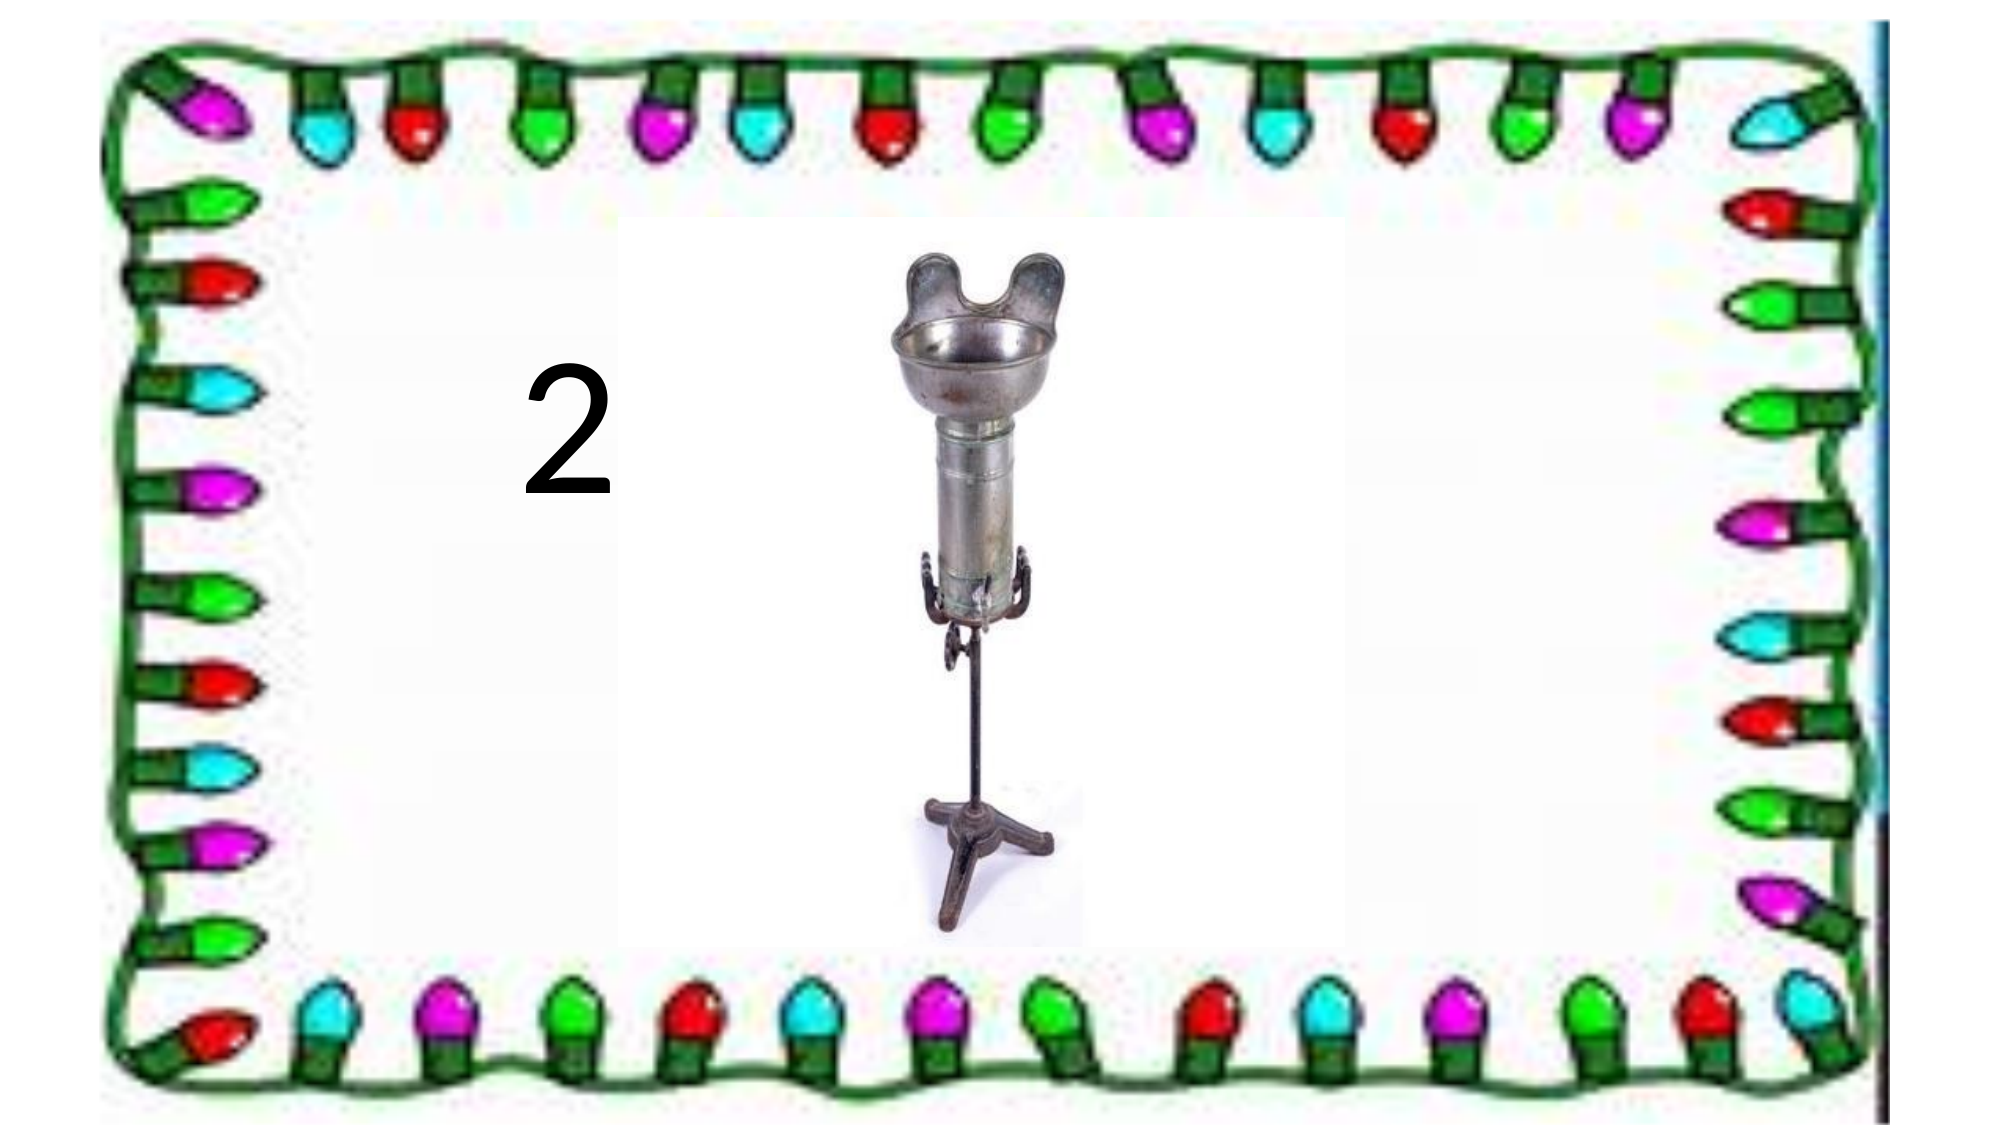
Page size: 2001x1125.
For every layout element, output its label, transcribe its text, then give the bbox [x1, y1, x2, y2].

text_box 2 [502, 285, 635, 544]
picture [99, 19, 1890, 1125]
